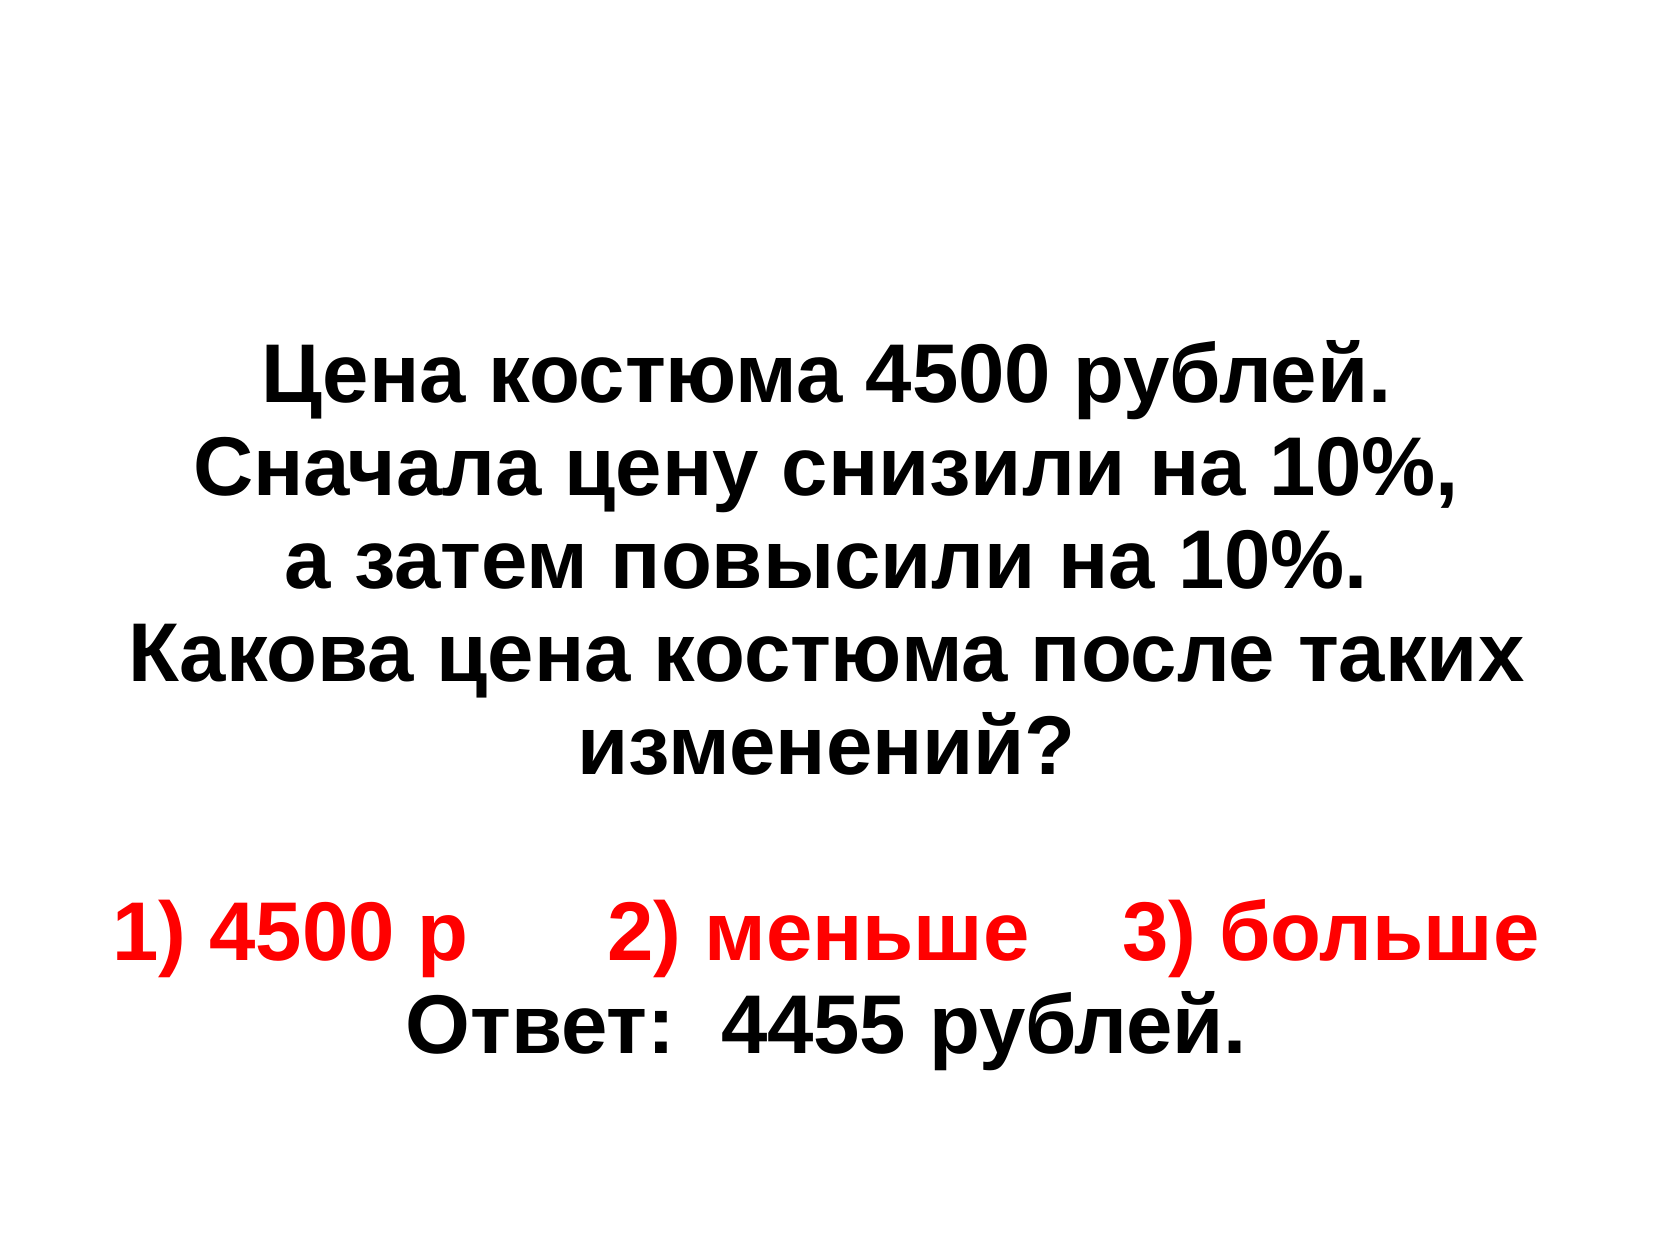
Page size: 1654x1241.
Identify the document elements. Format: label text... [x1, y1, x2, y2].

subtitle Цена костюма 4500 рублей. Сначала цену снизили на 10%, а затем повысили на 10%. Какова цена костюма после таких изменений? 1) 4500 р 2) меньше 3) больше Ответ: 4455 рублей. [82, 297, 1571, 1102]
